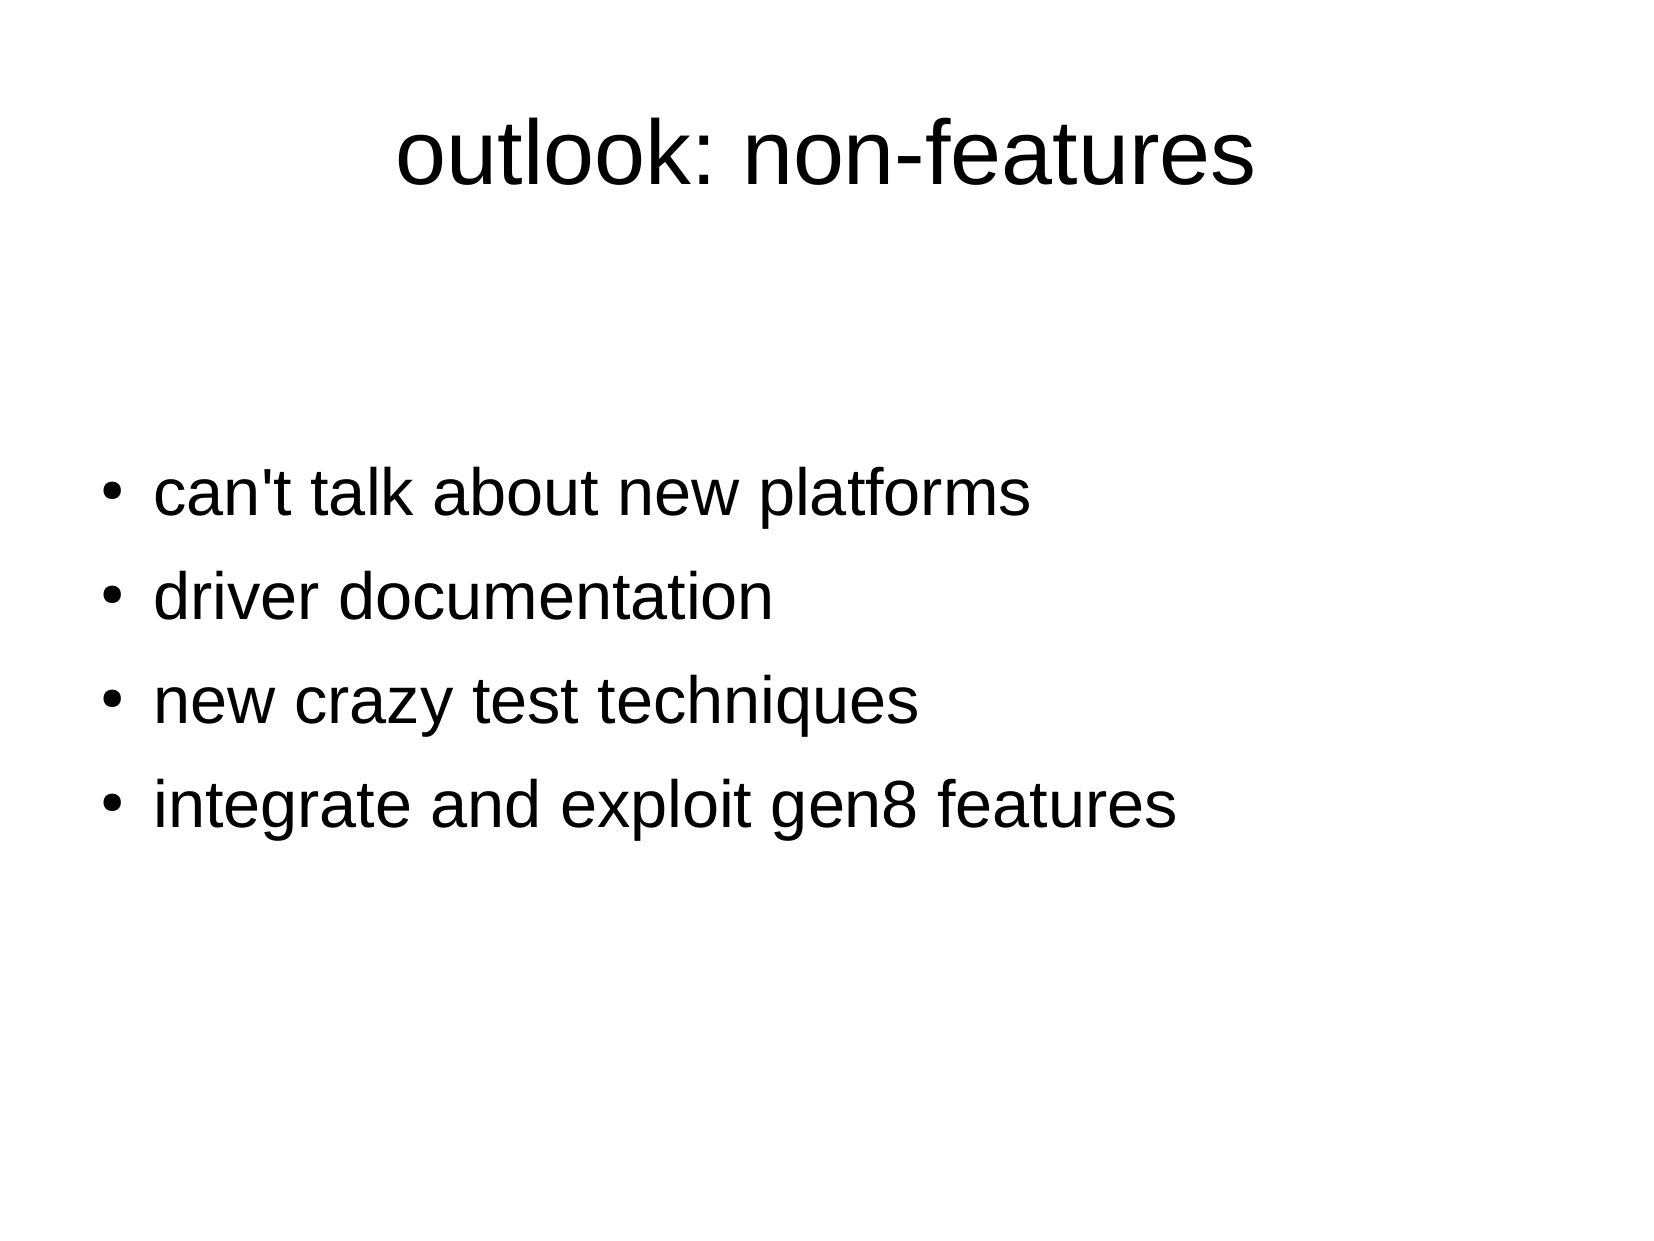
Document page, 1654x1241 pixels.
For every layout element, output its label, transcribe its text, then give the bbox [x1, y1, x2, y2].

list can't talk about new platforms driver documentation new crazy test techniques integrate and exploit gen8 features [82, 454, 1571, 1044]
title outlook: non-features [82, 49, 1571, 257]
